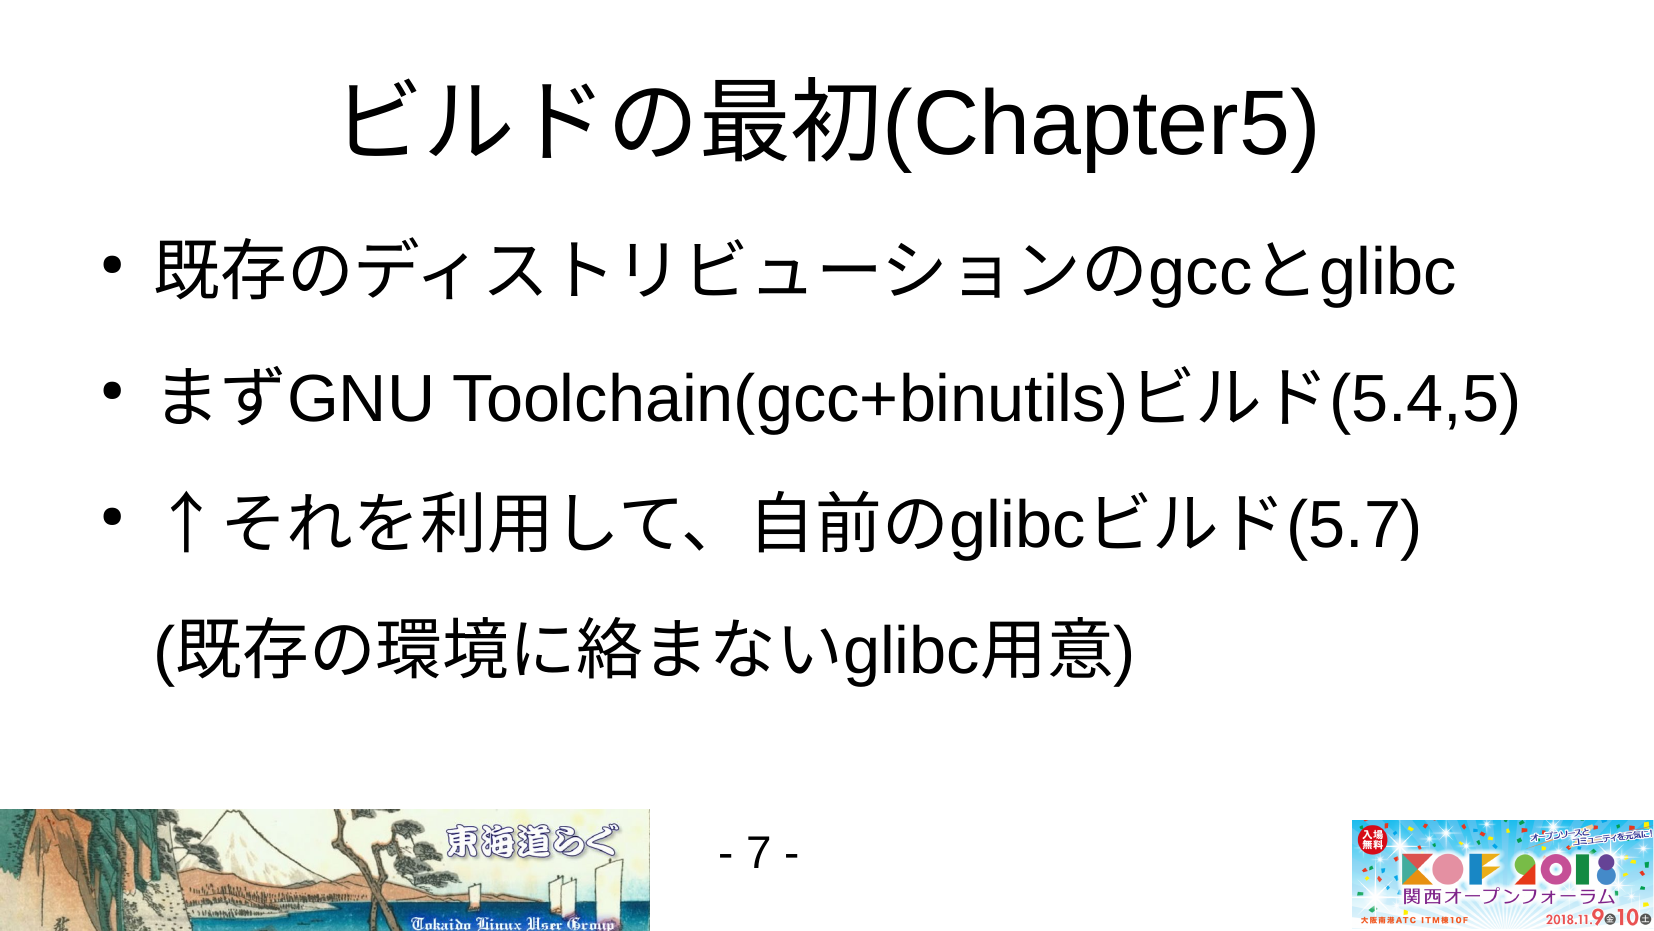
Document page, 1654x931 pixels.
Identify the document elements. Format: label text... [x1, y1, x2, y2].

title ビルドの最初(Chapter5) [82, 37, 1571, 193]
text_box - <番号> - [733, 819, 968, 898]
picture [1352, 820, 1654, 930]
picture [0, 809, 650, 931]
list 既存のディストリビューションのgccとglibc まずGNU Toolchain(gcc+binutils)ビルド(5.4,5) ↑それを利用して、自前のglibcビルド(5.7) (既存の環境に絡まないglibc用意) [82, 217, 1571, 758]
